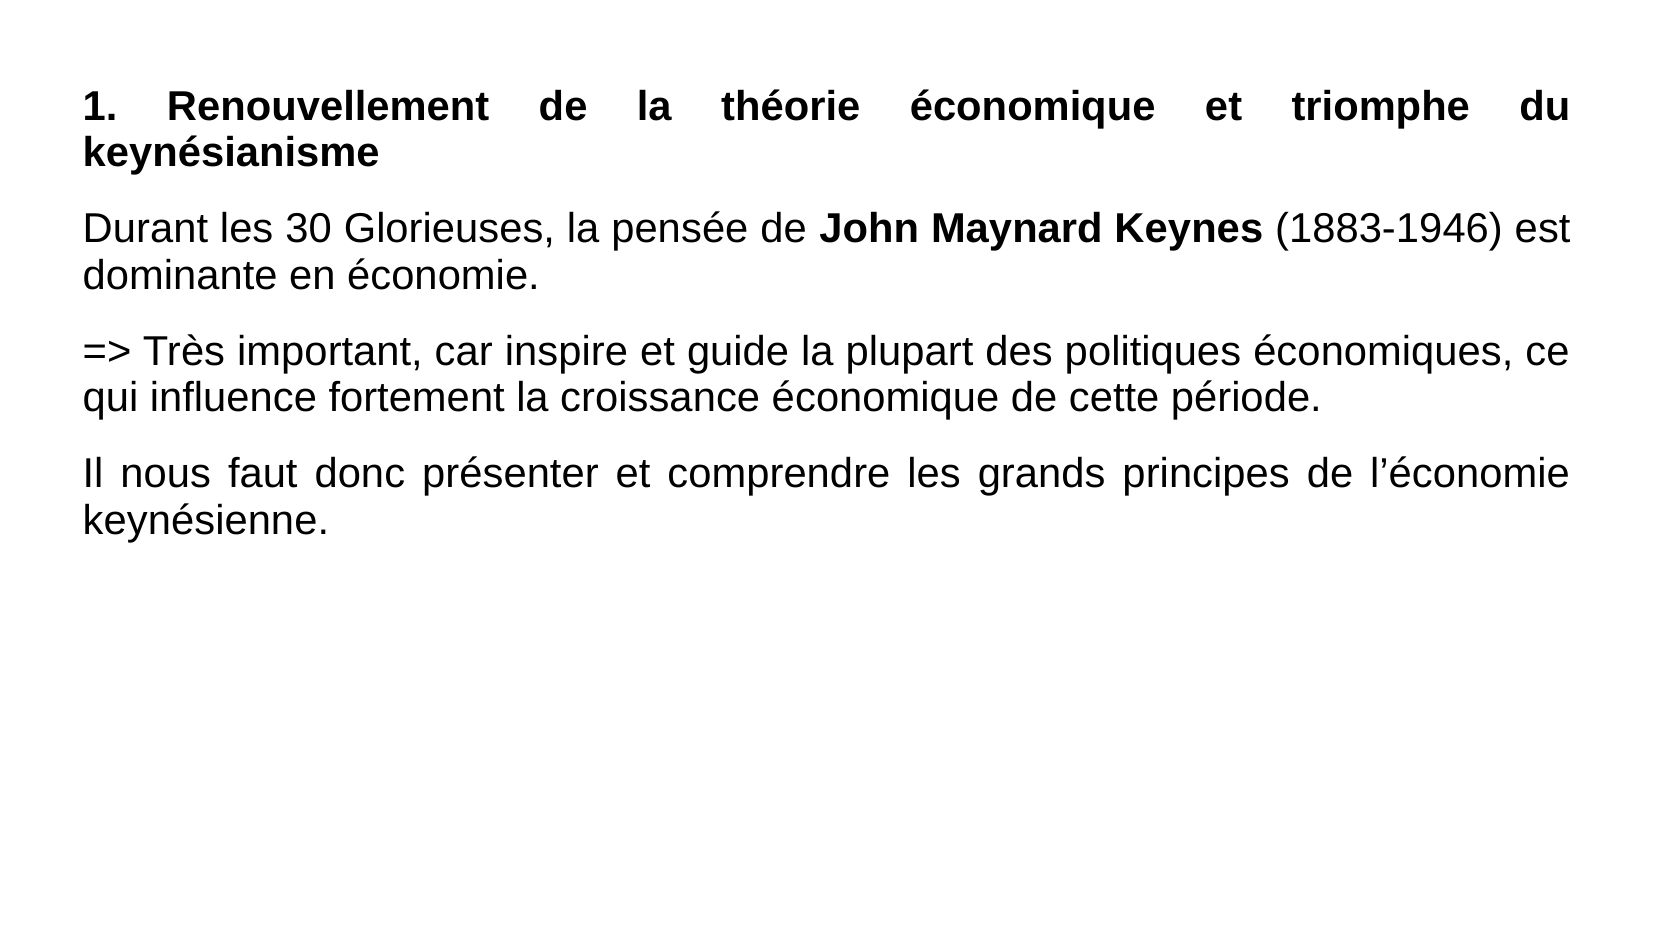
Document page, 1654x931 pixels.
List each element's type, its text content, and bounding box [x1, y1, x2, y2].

list 1. Renouvellement de la théorie économique et triomphe du keynésianisme Durant les 30 Glorieuses, la pensée de John Maynard Keynes (1883-1946) est dominante en économie. => Très important, car inspire et guide la plupart des politiques économiques, ce qui influence fortement la croissance économique de cette période. Il nous faut donc présenter et comprendre les grands principes de l’économie keynésienne. [82, 82, 1571, 839]
